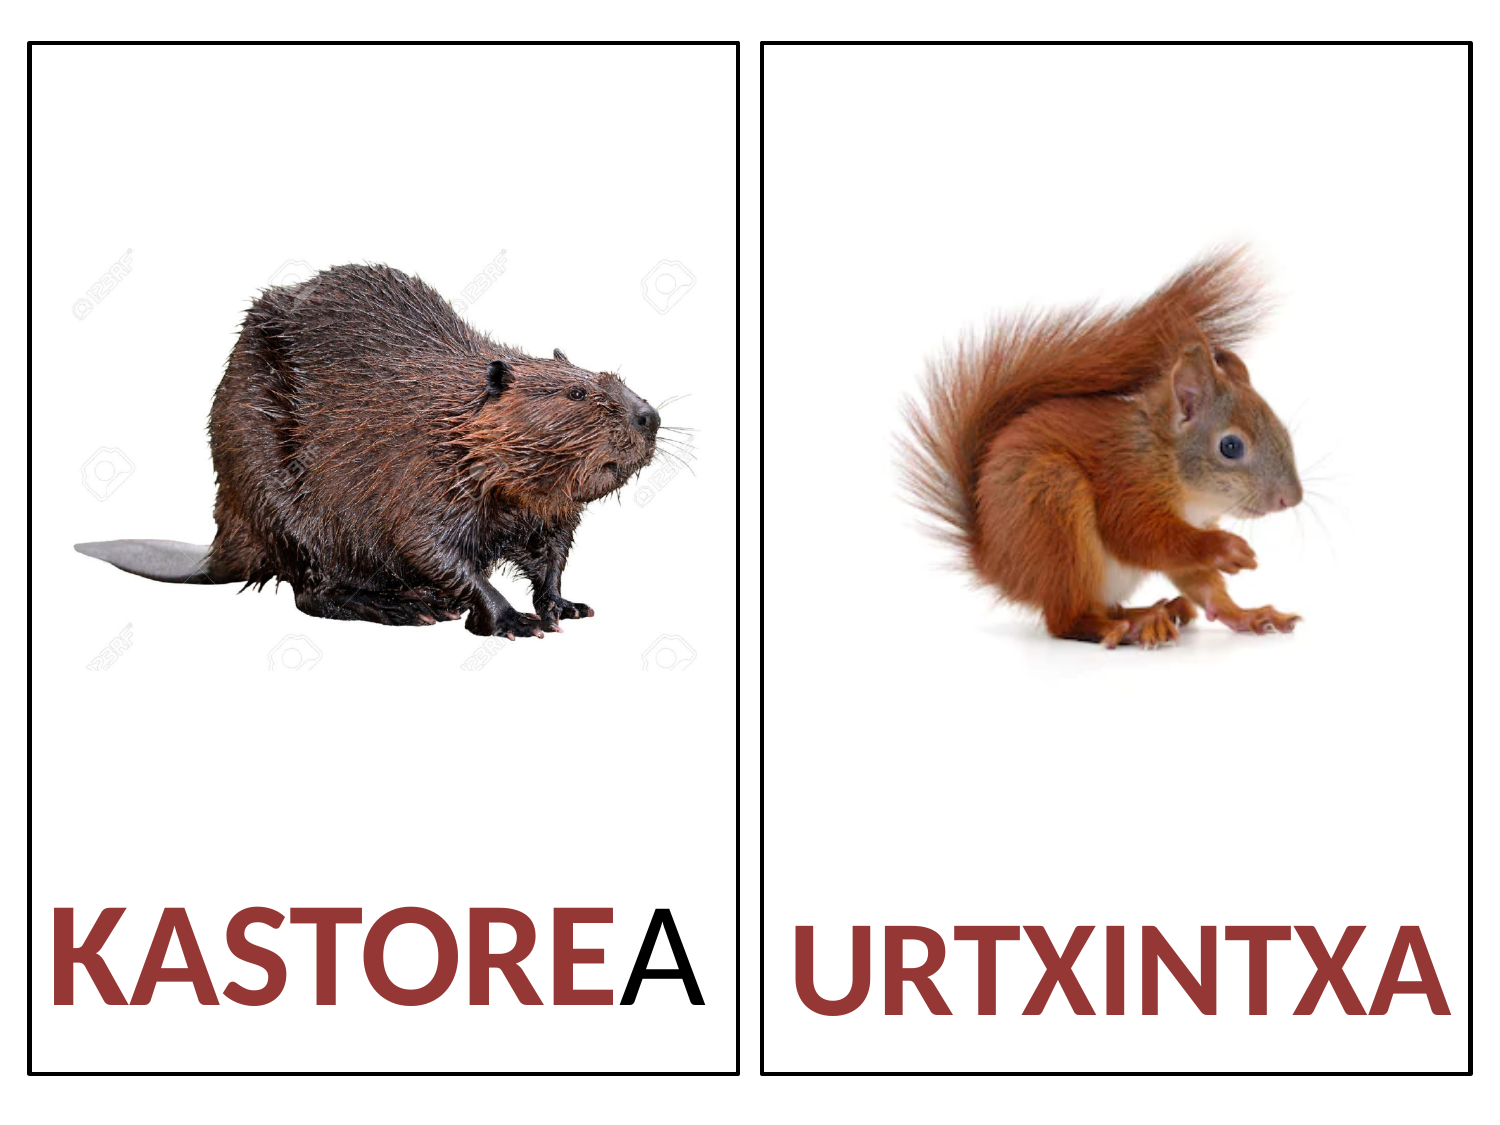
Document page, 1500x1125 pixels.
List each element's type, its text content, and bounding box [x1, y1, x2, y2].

picture [844, 196, 1388, 707]
picture [53, 232, 715, 671]
text_box KASTOREA [32, 848, 722, 1044]
text_box URTXINTXA [773, 870, 1468, 1051]
